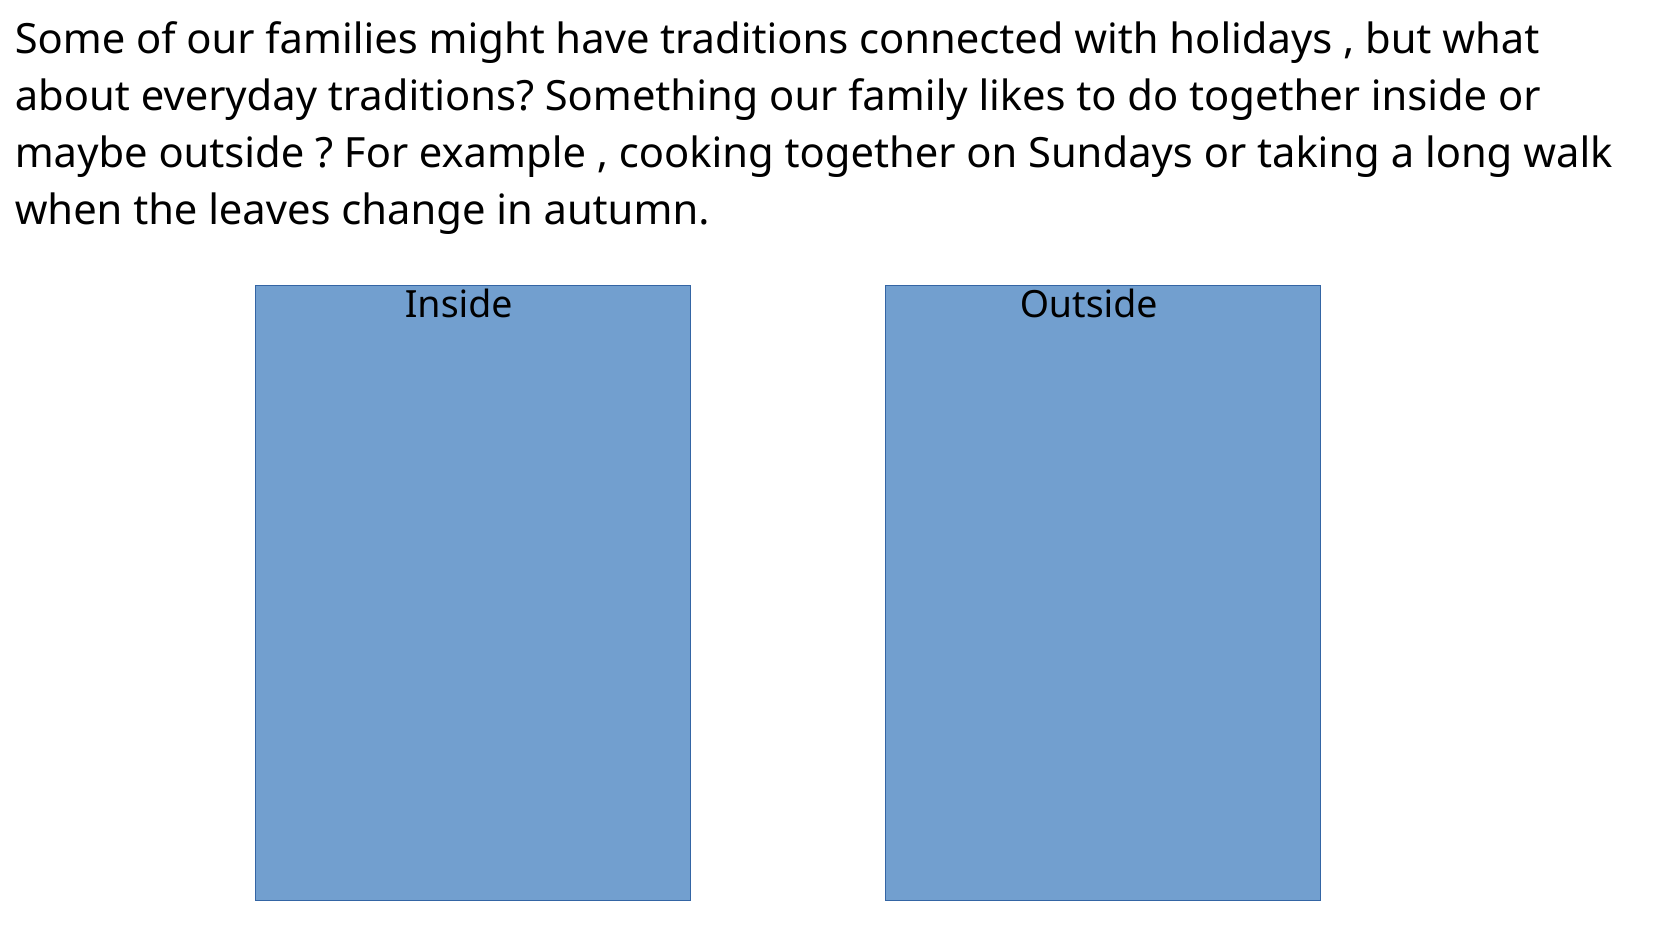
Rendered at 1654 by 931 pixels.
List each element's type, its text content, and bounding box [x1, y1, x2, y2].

text_box [885, 285, 1321, 901]
text_box Some of our families might have traditions connected with holidays , but what about everyday traditions? Something our family likes to do together inside or maybe outside ? For example , cooking together on Sundays or taking a long walk when the leaves change in autumn. [0, 1, 1654, 286]
text_box Inside [390, 269, 573, 346]
text_box Outside [1005, 269, 1177, 346]
text_box [255, 285, 691, 901]
